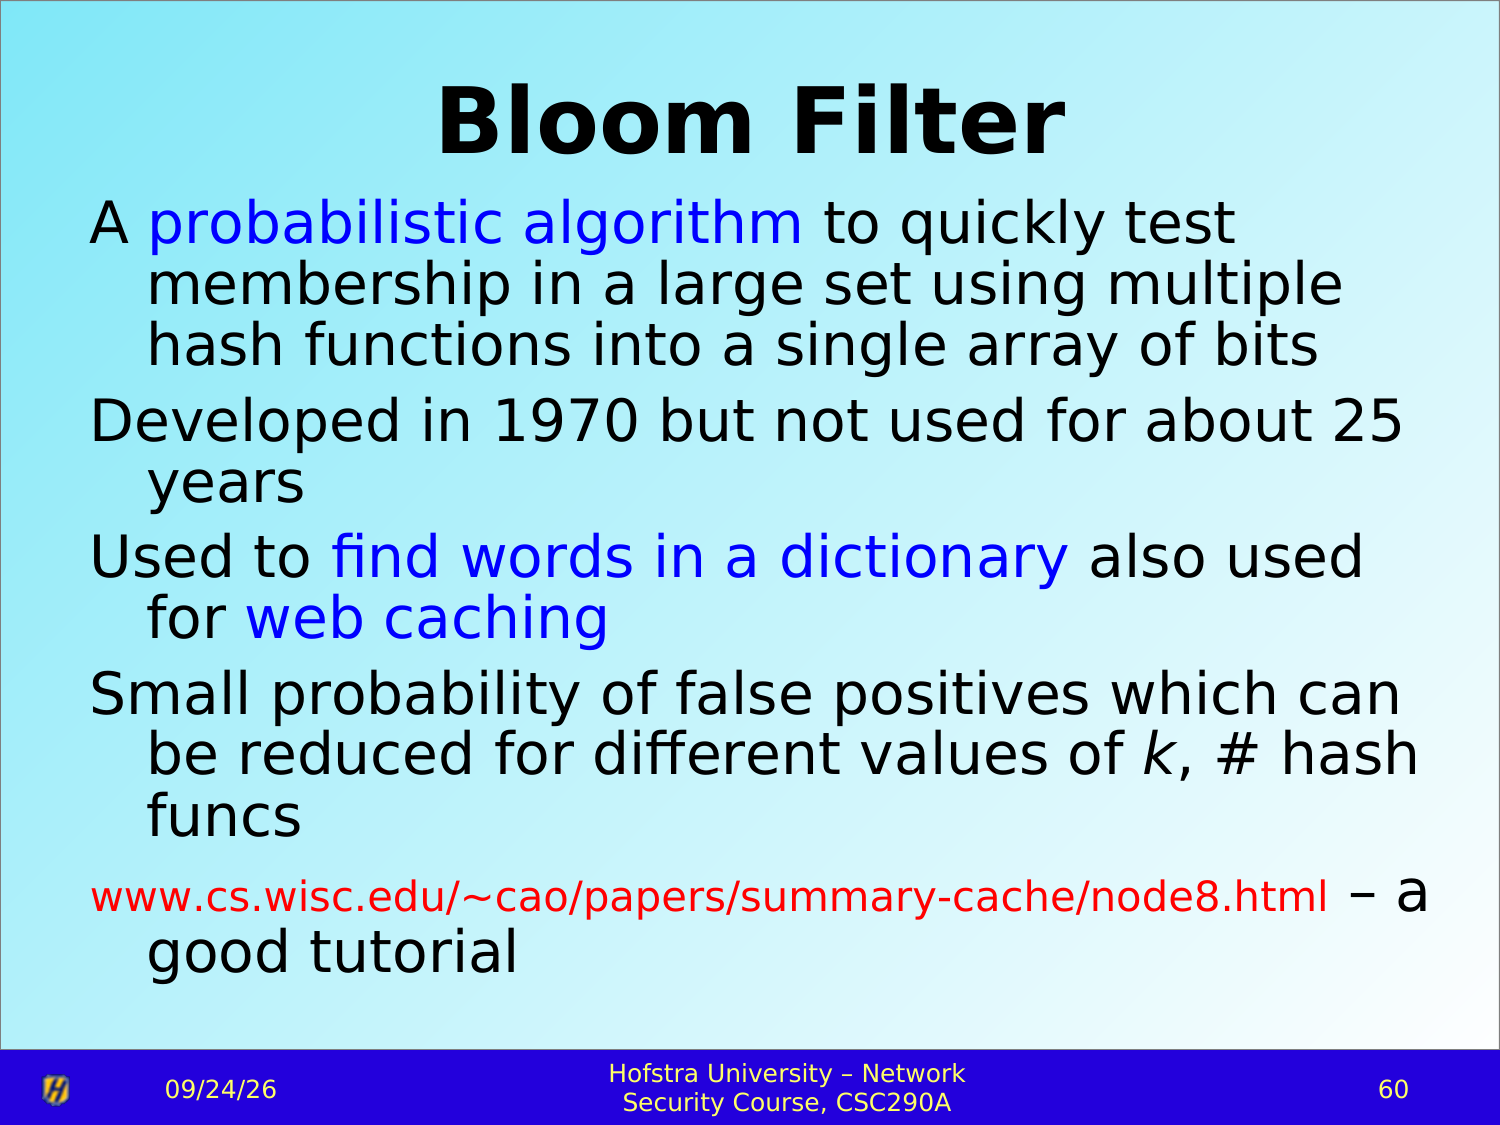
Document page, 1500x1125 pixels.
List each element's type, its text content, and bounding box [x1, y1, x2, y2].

list A probabilistic algorithm to quickly test membership in a large set using multiple hash functions into a single array of bits Developed in 1970 but not used for about 25 years Used to find words in a dictionary also used for web caching Small probability of false positives which can be reduced for different values of k, # hash funcs www.cs.wisc.edu/~cao/papers/summary-cache/node8.html – a good tutorial [75, 187, 1463, 1075]
picture [37, 1072, 76, 1110]
title Bloom Filter [71, 54, 1431, 184]
